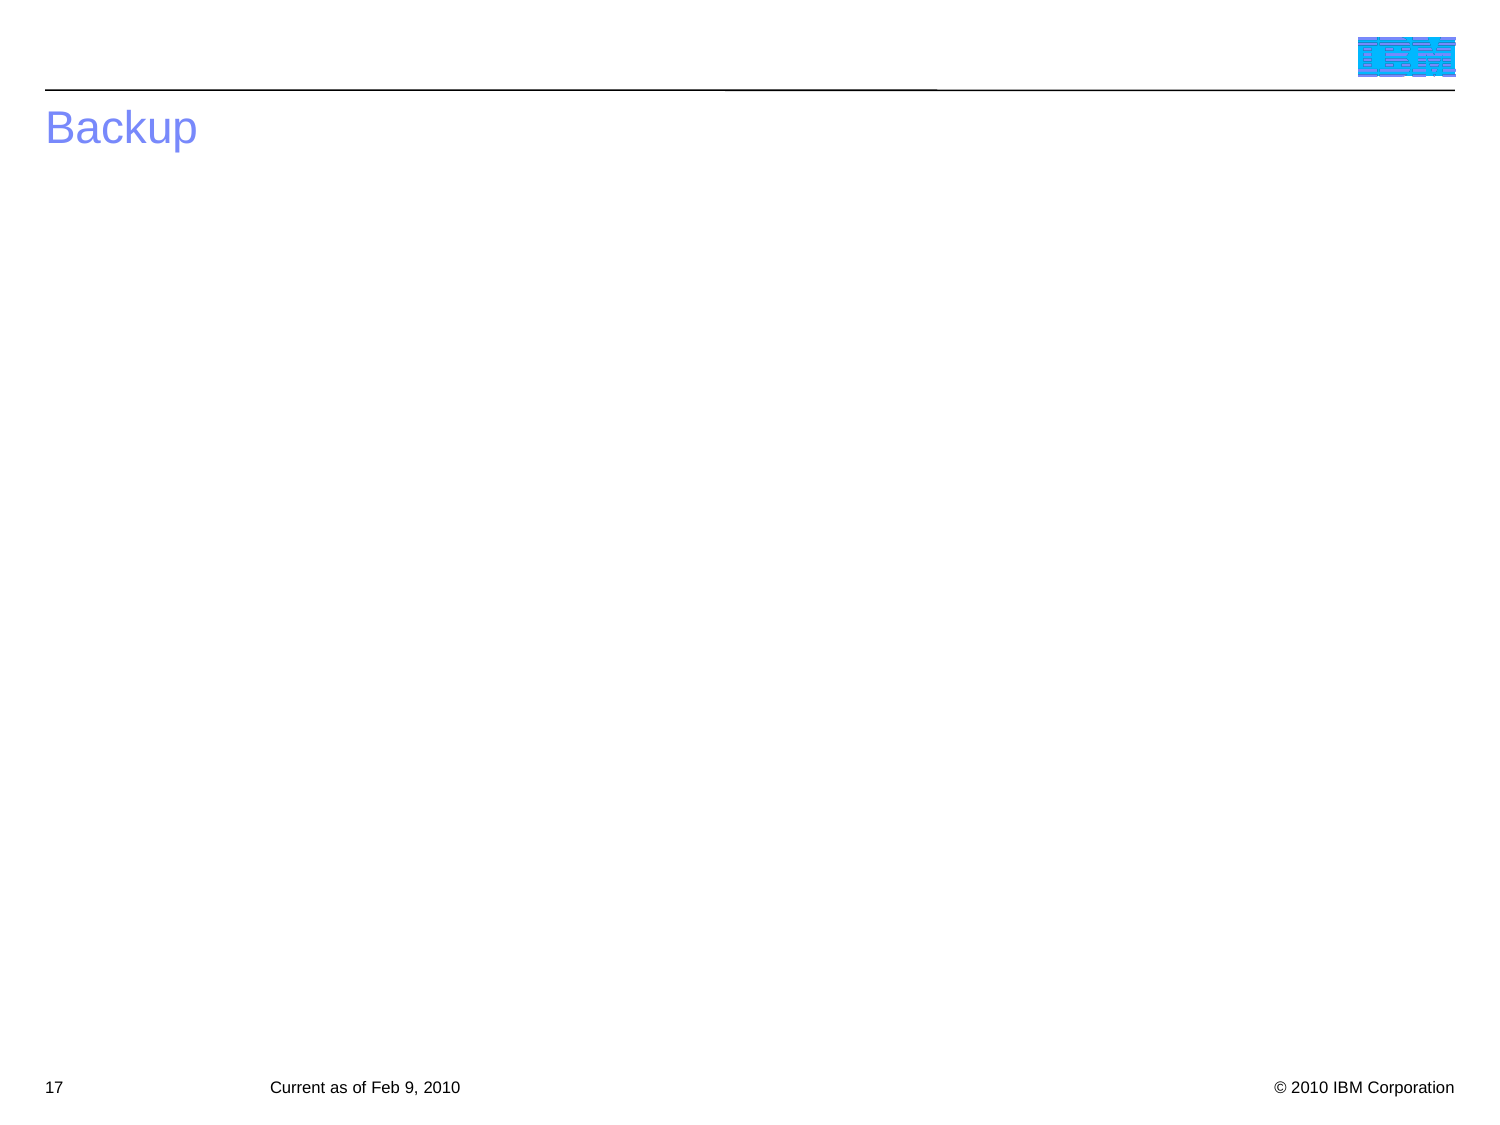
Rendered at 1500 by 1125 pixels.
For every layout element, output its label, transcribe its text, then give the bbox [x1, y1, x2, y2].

title Backup [29, 97, 1456, 203]
